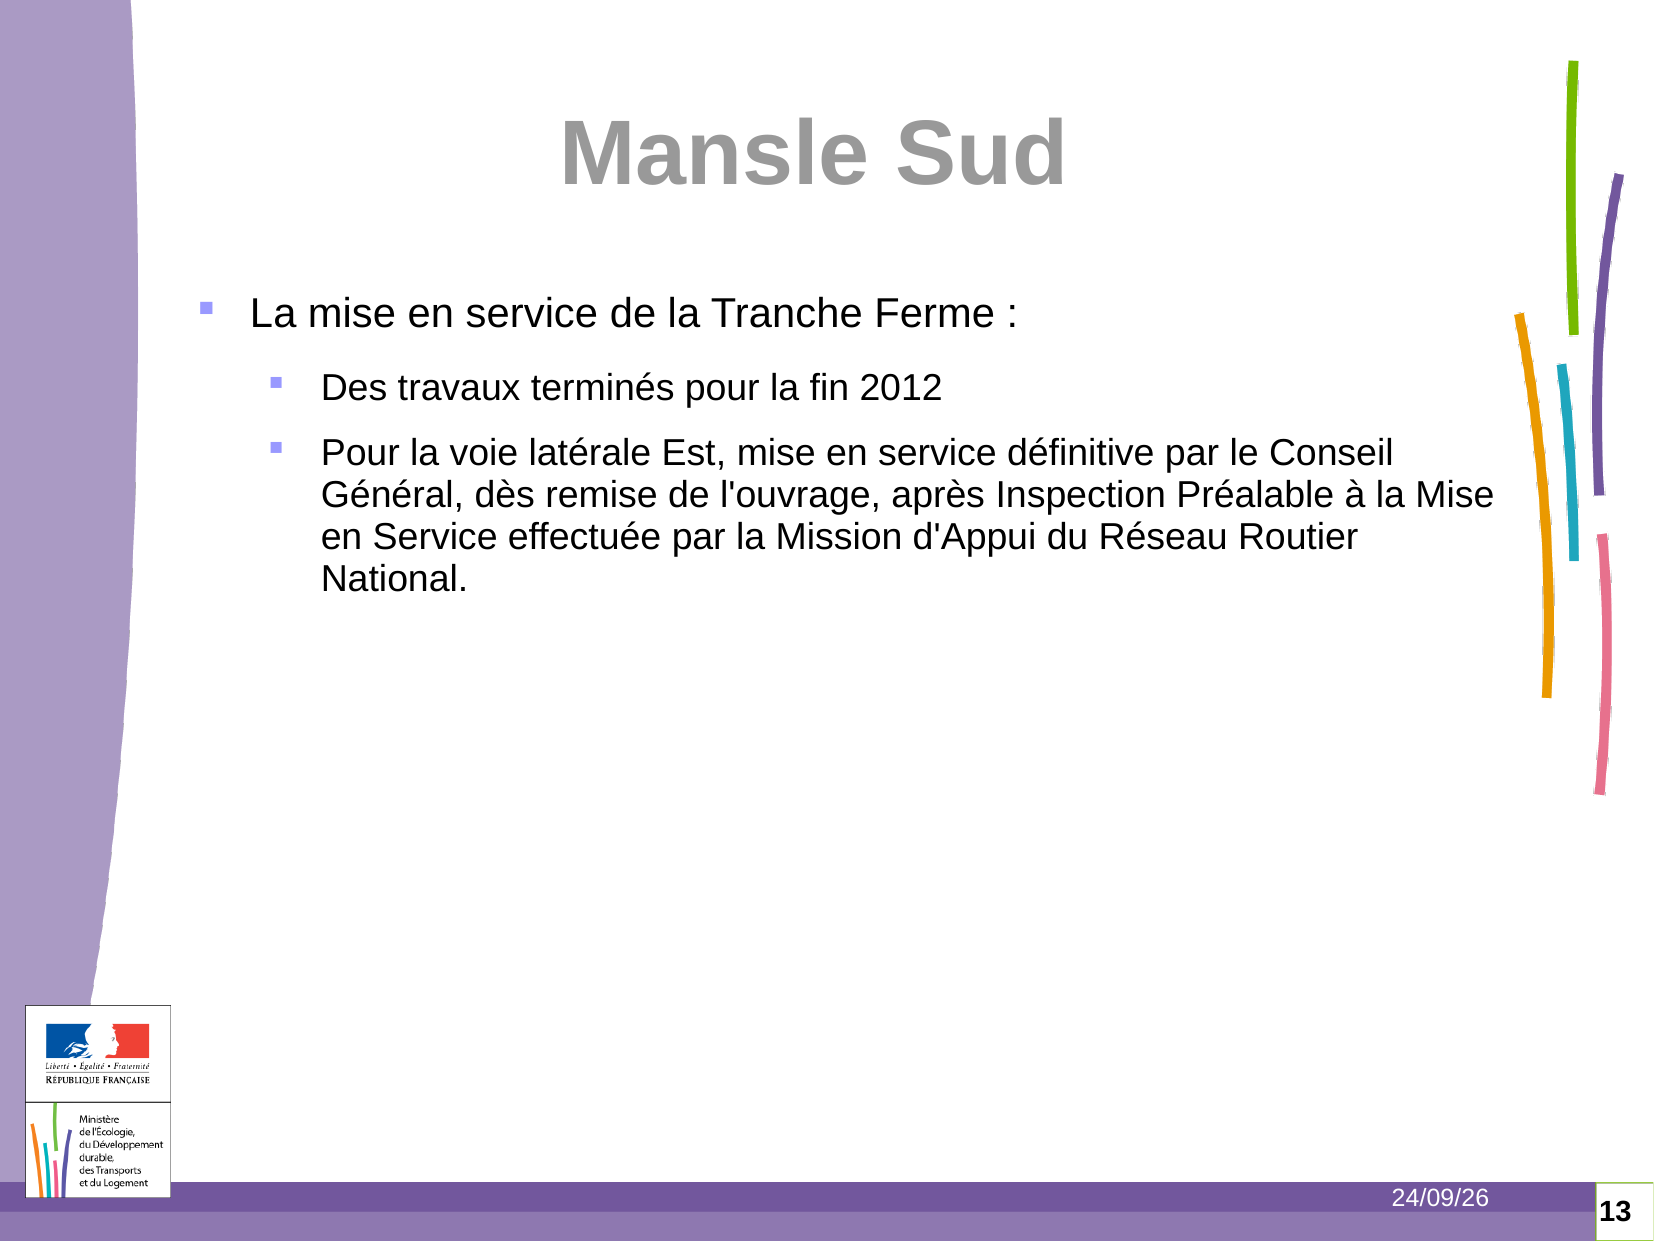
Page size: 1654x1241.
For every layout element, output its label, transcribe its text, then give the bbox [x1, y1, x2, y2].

list La mise en service de la Tranche Ferme : Des travaux terminés pour la fin 2012 Pour la voie latérale Est, mise en service définitive par le Conseil Général, dès remise de l'ouvrage, après Inspection Préalable à la Mise en Service effectuée par la Mission d'Appui du Réseau Routier National. [179, 290, 1509, 1094]
title Mansle Sud [82, 56, 1571, 250]
picture [0, 0, 1654, 1241]
